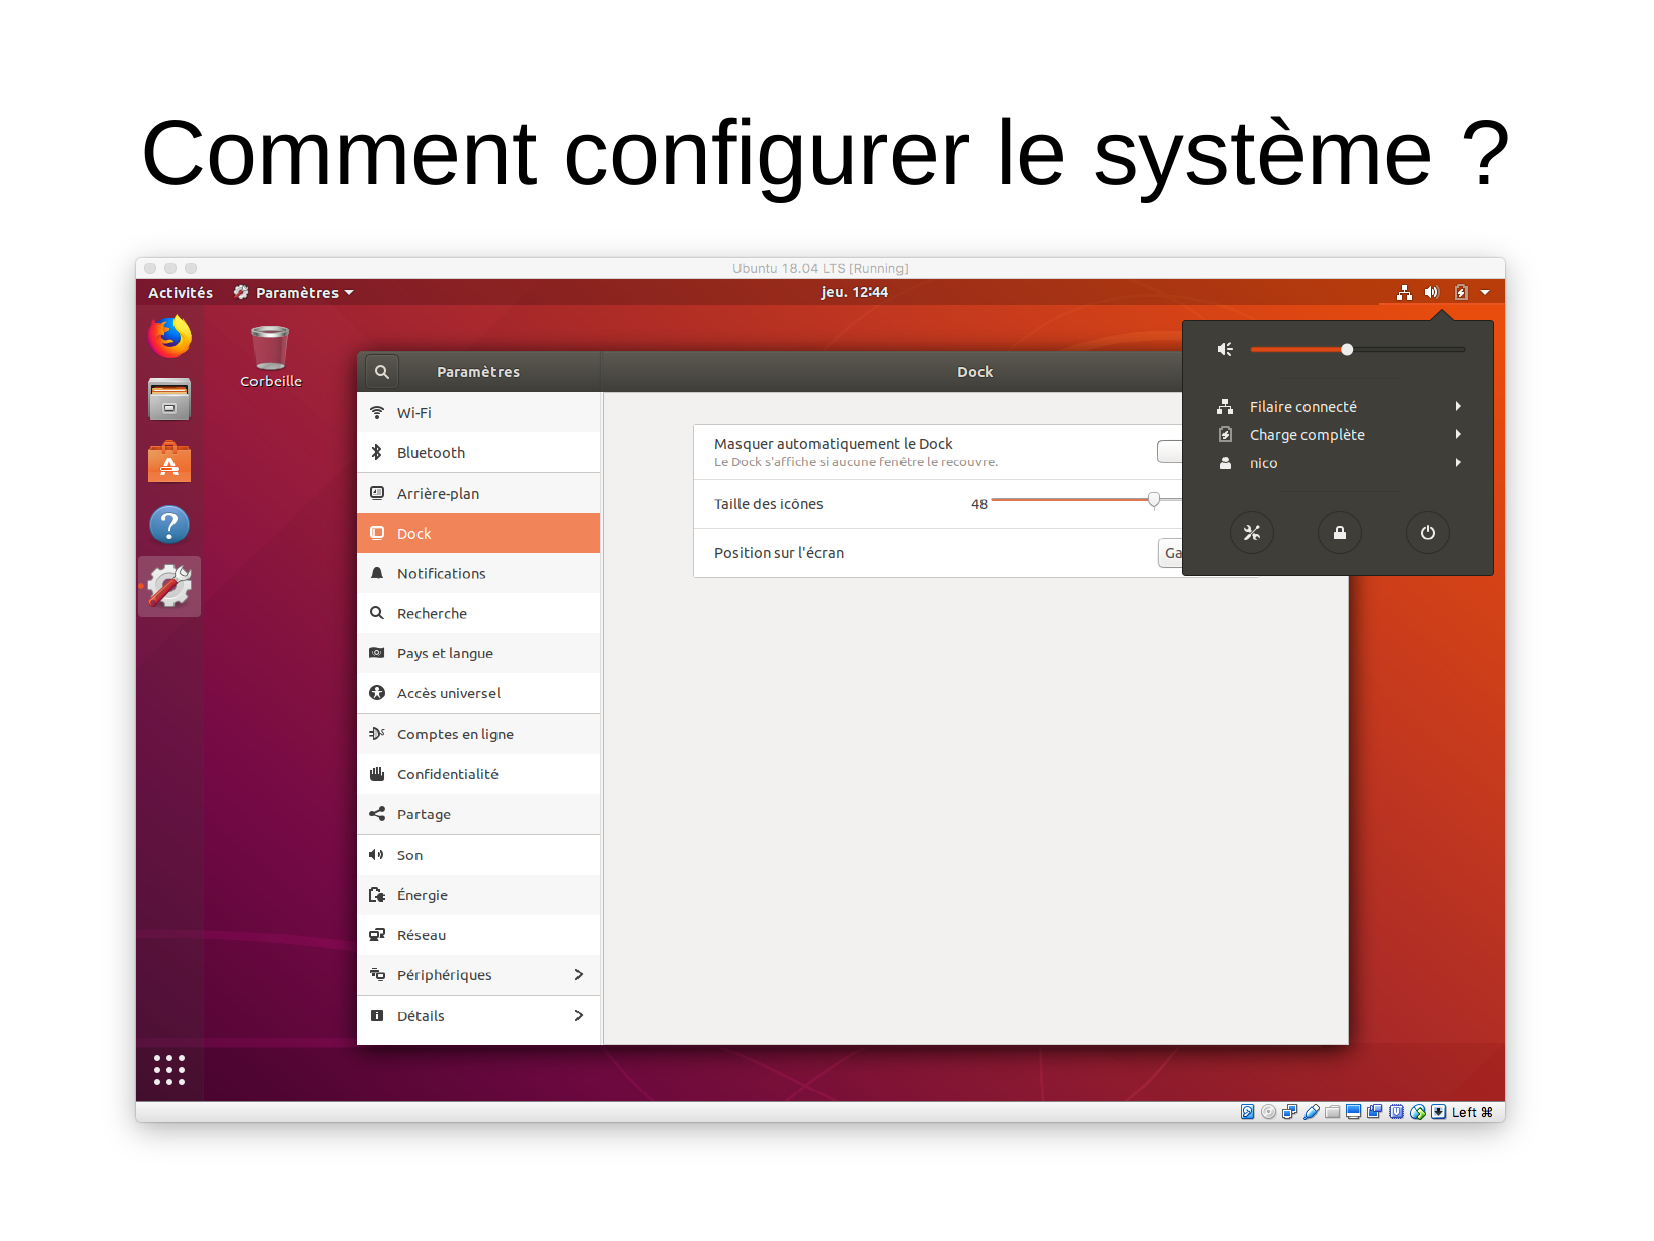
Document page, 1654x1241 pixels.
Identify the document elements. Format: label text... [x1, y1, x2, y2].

picture [94, 224, 1548, 1170]
title Comment configurer le système ? [82, 49, 1571, 257]
